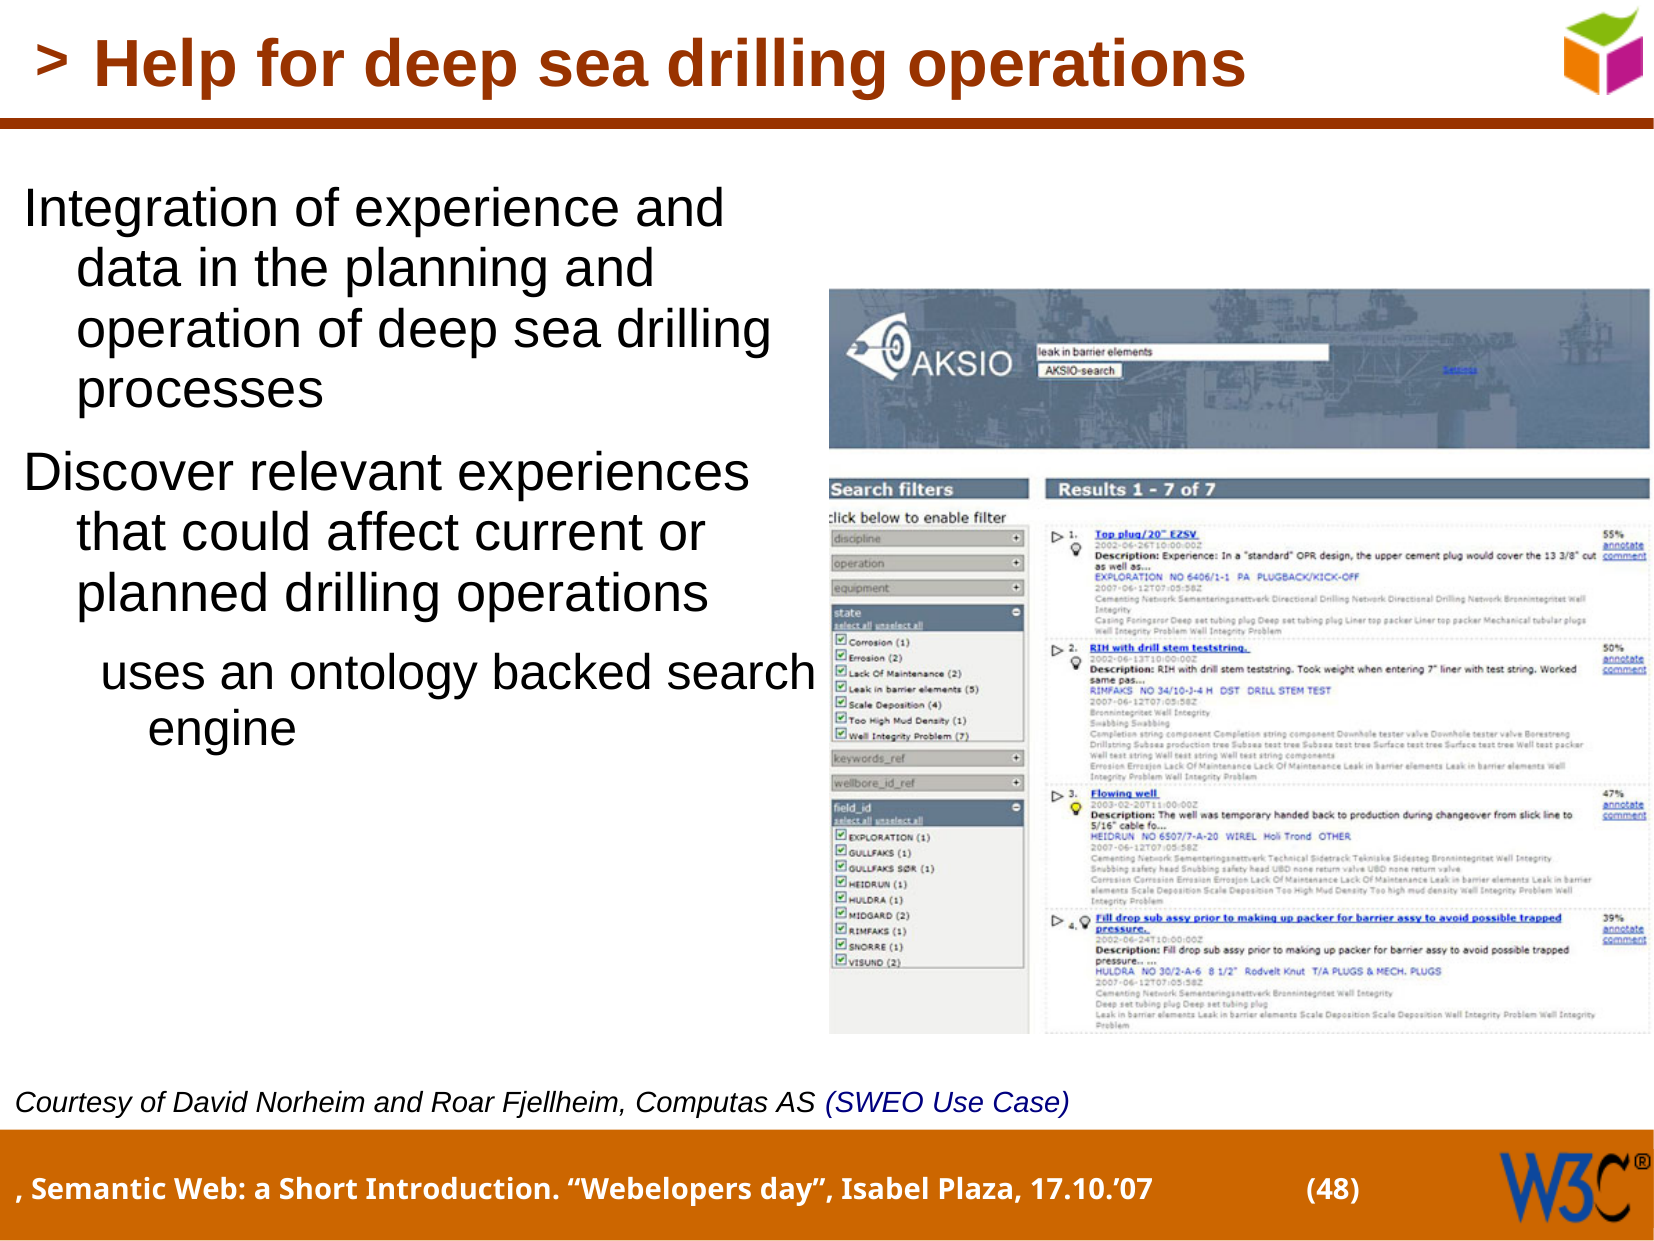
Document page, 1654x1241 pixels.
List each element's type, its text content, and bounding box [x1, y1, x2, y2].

picture [1495, 1149, 1654, 1228]
list Integration of experience and data in the planning and operation of deep sea drilling processes Discover relevant experiences that could affect current or planned drilling operations uses an ontology backed search engine [5, 177, 827, 910]
text_box Courtesy of David Norheim and Roar Fjellheim, Computas AS (SWEO Use Case) [0, 1080, 1087, 1129]
picture [829, 288, 1654, 1034]
title Help for deep sea drilling operations [93, 0, 1493, 124]
picture [1564, 5, 1643, 95]
